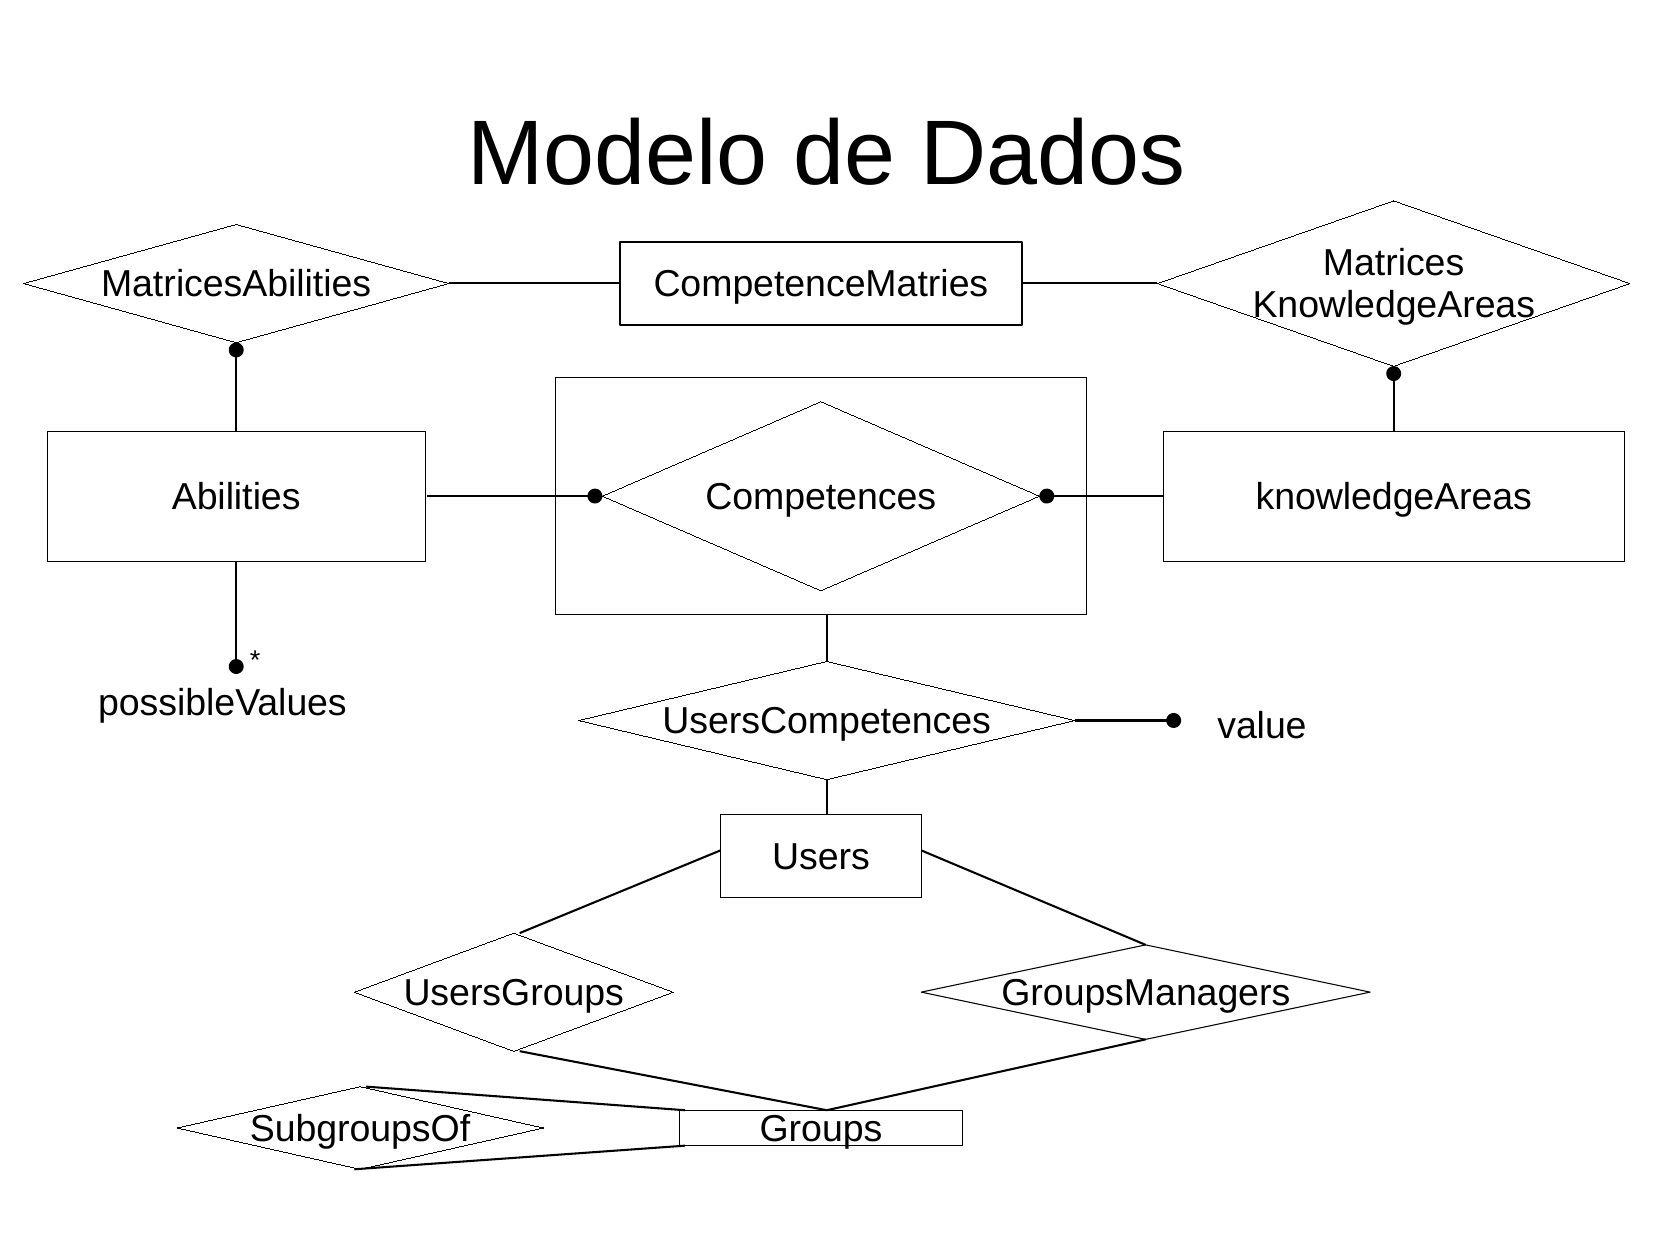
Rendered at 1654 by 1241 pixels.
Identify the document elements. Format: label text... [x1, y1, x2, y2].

text_box Groups [679, 1110, 963, 1146]
text_box possibleValues [284, 673, 362, 731]
text_box Matrices KnowledgeAreas [1158, 200, 1630, 366]
text_box Competences [603, 401, 1039, 591]
text_box value [1202, 696, 1322, 754]
text_box Users [720, 814, 922, 898]
text_box Groups [848, 1123, 858, 1139]
text_box UsersCompetences [578, 661, 1075, 780]
text_box possibleValues [83, 673, 235, 731]
text_box UsersGroups [354, 933, 674, 1052]
text_box SubgroupsOf [177, 1086, 544, 1168]
text_box CompetenceMatries [620, 242, 1022, 325]
text_box * [235, 637, 284, 733]
text_box Abilities [47, 431, 426, 562]
text_box GroupsManagers [921, 945, 1371, 1040]
title Modelo de Dados [82, 49, 1571, 257]
text_box MatricesAbilities [23, 224, 449, 342]
text_box knowledgeAreas [1163, 431, 1625, 562]
